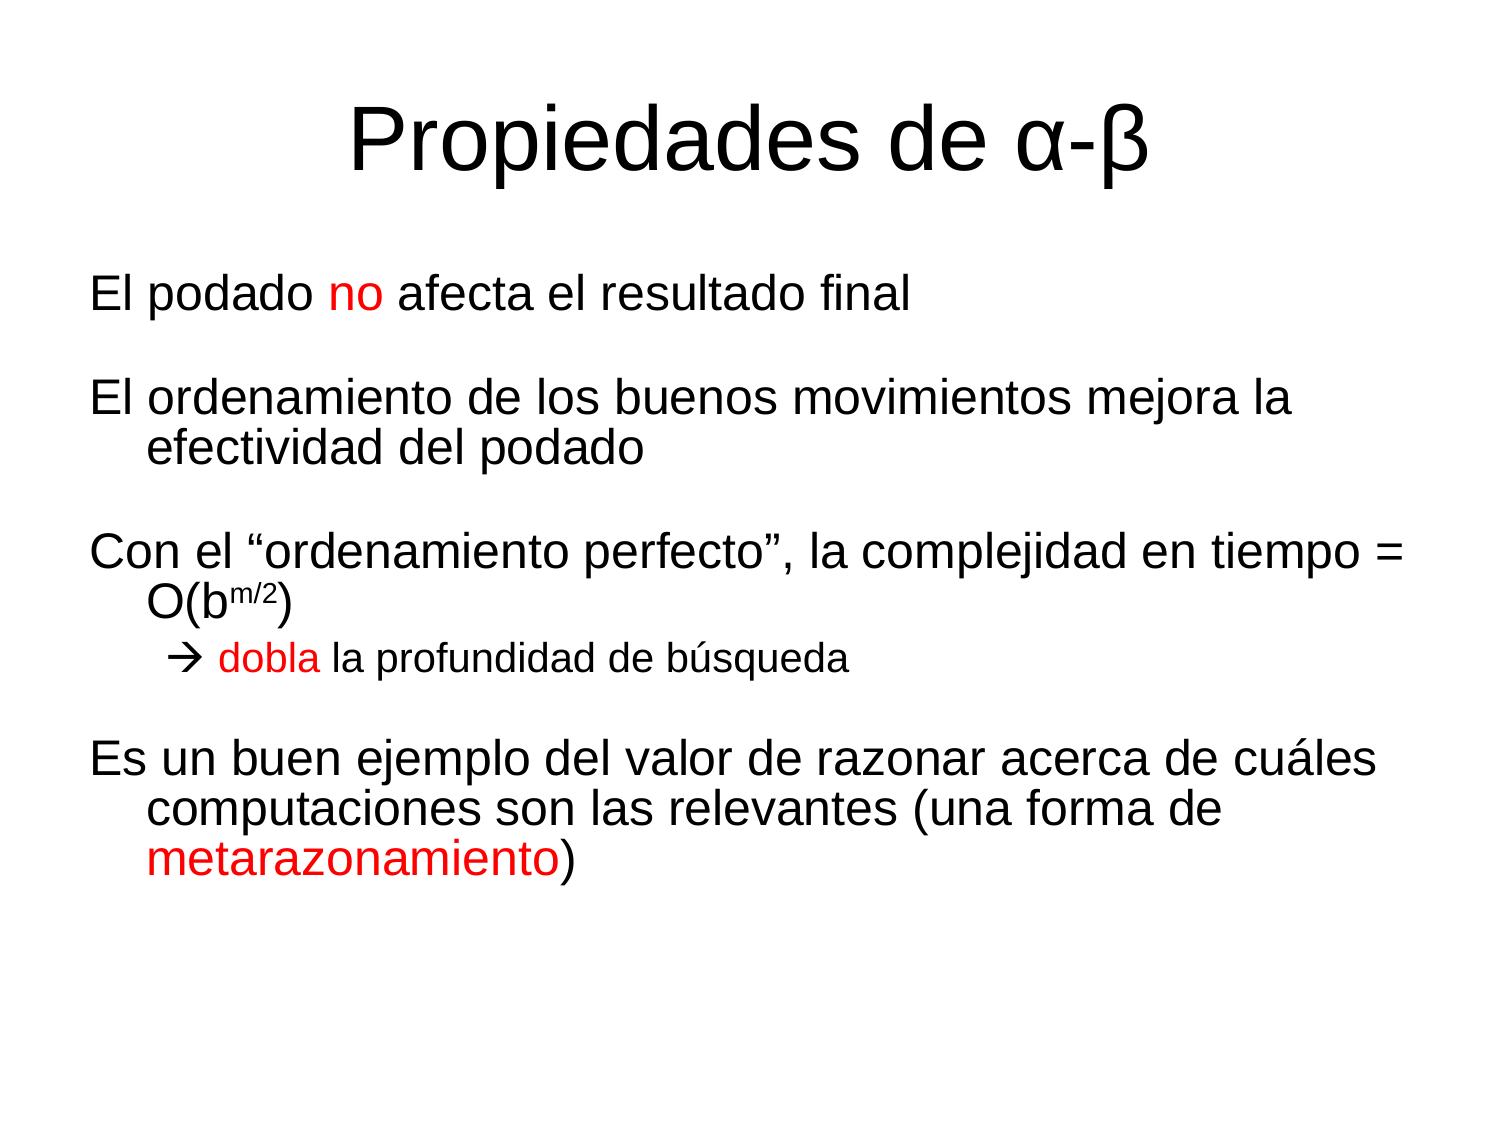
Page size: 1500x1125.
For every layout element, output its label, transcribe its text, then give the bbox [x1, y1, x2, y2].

title Propiedades de α-β [75, 45, 1426, 233]
list El podado no afecta el resultado final El ordenamiento de los buenos movimientos mejora la efectividad del podado Con el “ordenamiento perfecto”, la complejidad en tiempo = O(bm/2)  dobla la profundidad de búsqueda Es un buen ejemplo del valor de razonar acerca de cuáles computaciones son las relevantes (una forma de metarazonamiento) [75, 262, 1426, 1006]
